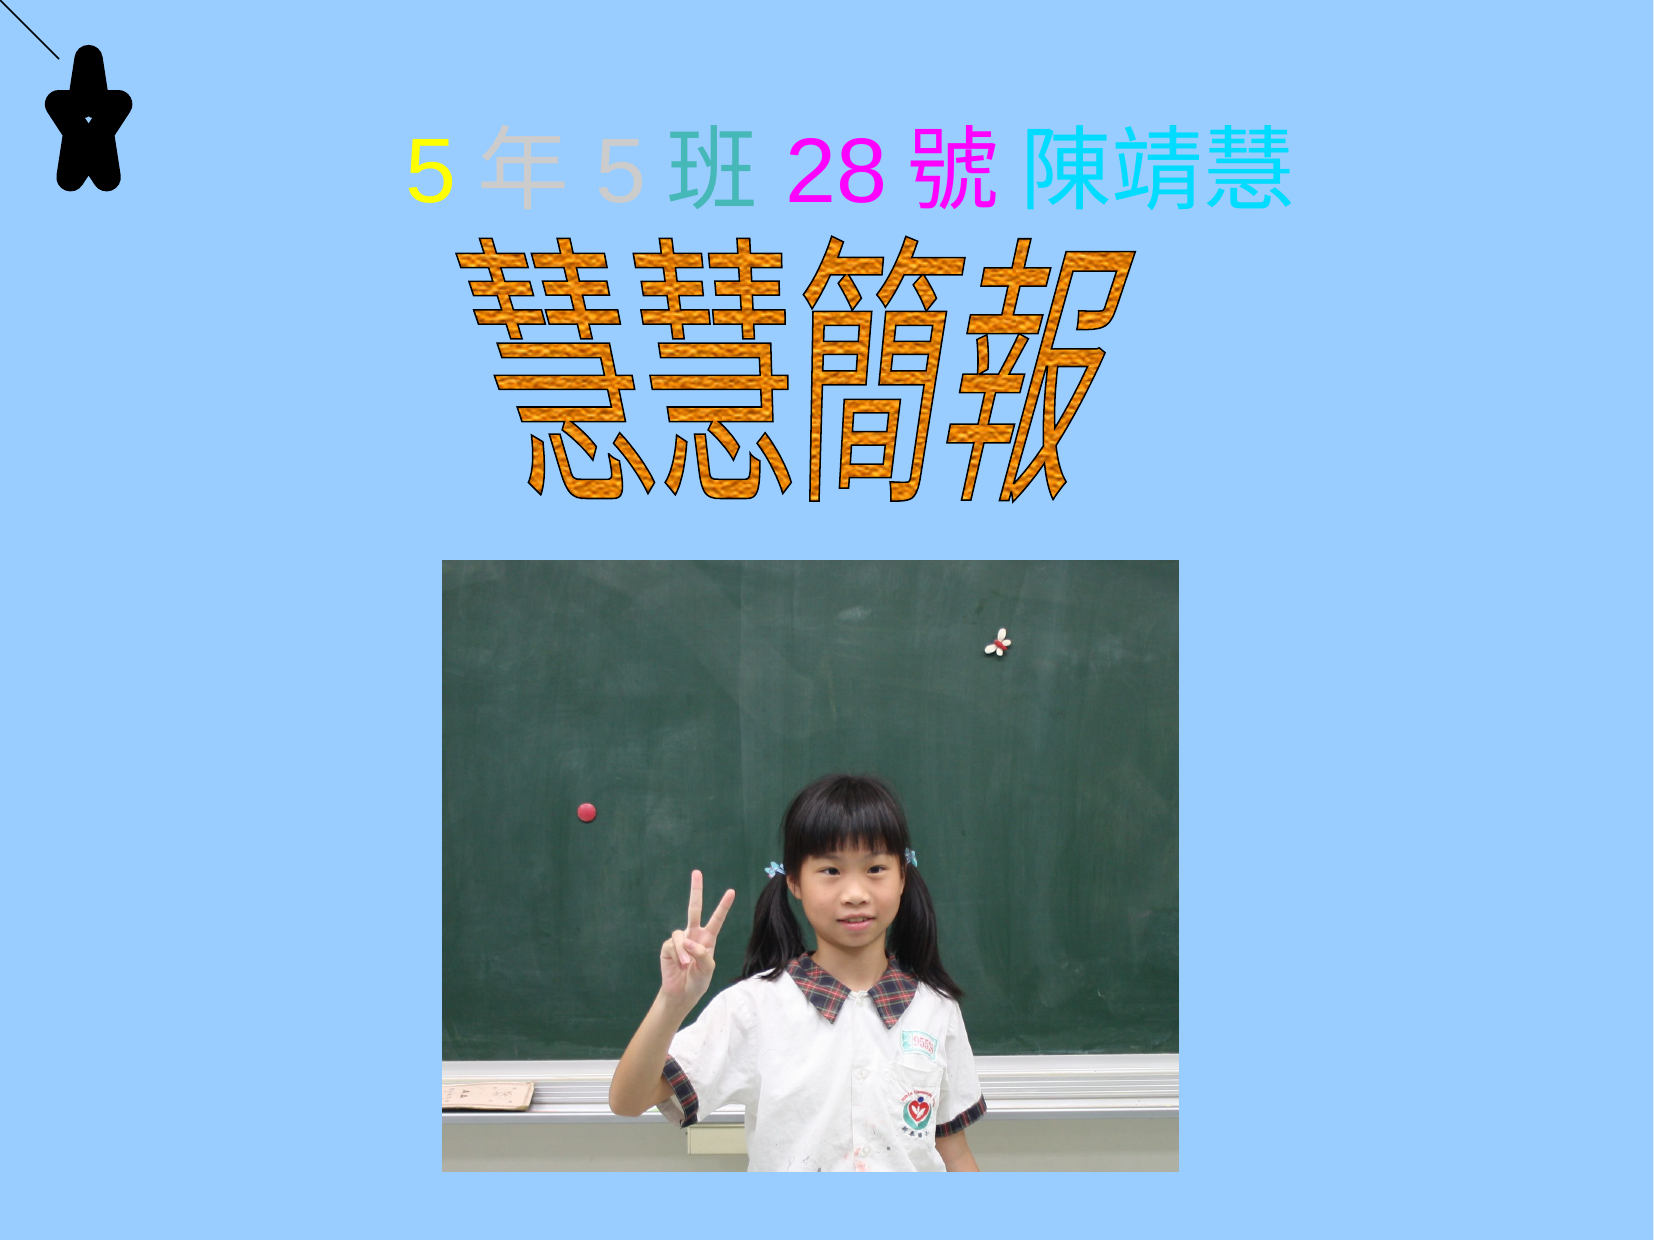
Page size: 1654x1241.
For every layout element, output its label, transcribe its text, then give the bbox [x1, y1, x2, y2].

text_box 慧慧簡報 [633, 238, 711, 339]
text_box 慧慧簡報 [757, 432, 792, 494]
text_box 慧慧簡報 [694, 434, 760, 499]
text_box 慧慧簡報 [999, 251, 1136, 502]
text_box 慧慧簡報 [708, 238, 786, 339]
text_box 慧慧簡報 [649, 343, 788, 461]
title 5年5班28號 陳靖慧 [106, 59, 1595, 267]
text_box 慧慧簡報 [839, 399, 901, 489]
text_box 慧慧簡報 [549, 434, 623, 499]
text_box 慧慧簡報 [946, 238, 1051, 501]
text_box 慧慧簡報 [494, 343, 635, 461]
picture [442, 560, 1179, 1172]
text_box [59, 59, 119, 178]
text_box 慧慧簡報 [803, 236, 884, 502]
text_box 慧慧簡報 [665, 435, 687, 495]
text_box 慧慧簡報 [531, 238, 621, 339]
text_box 慧慧簡報 [456, 238, 546, 339]
text_box 慧慧簡報 [528, 435, 545, 495]
text_box 慧慧簡報 [613, 432, 655, 494]
text_box 慧慧簡報 [876, 236, 965, 502]
